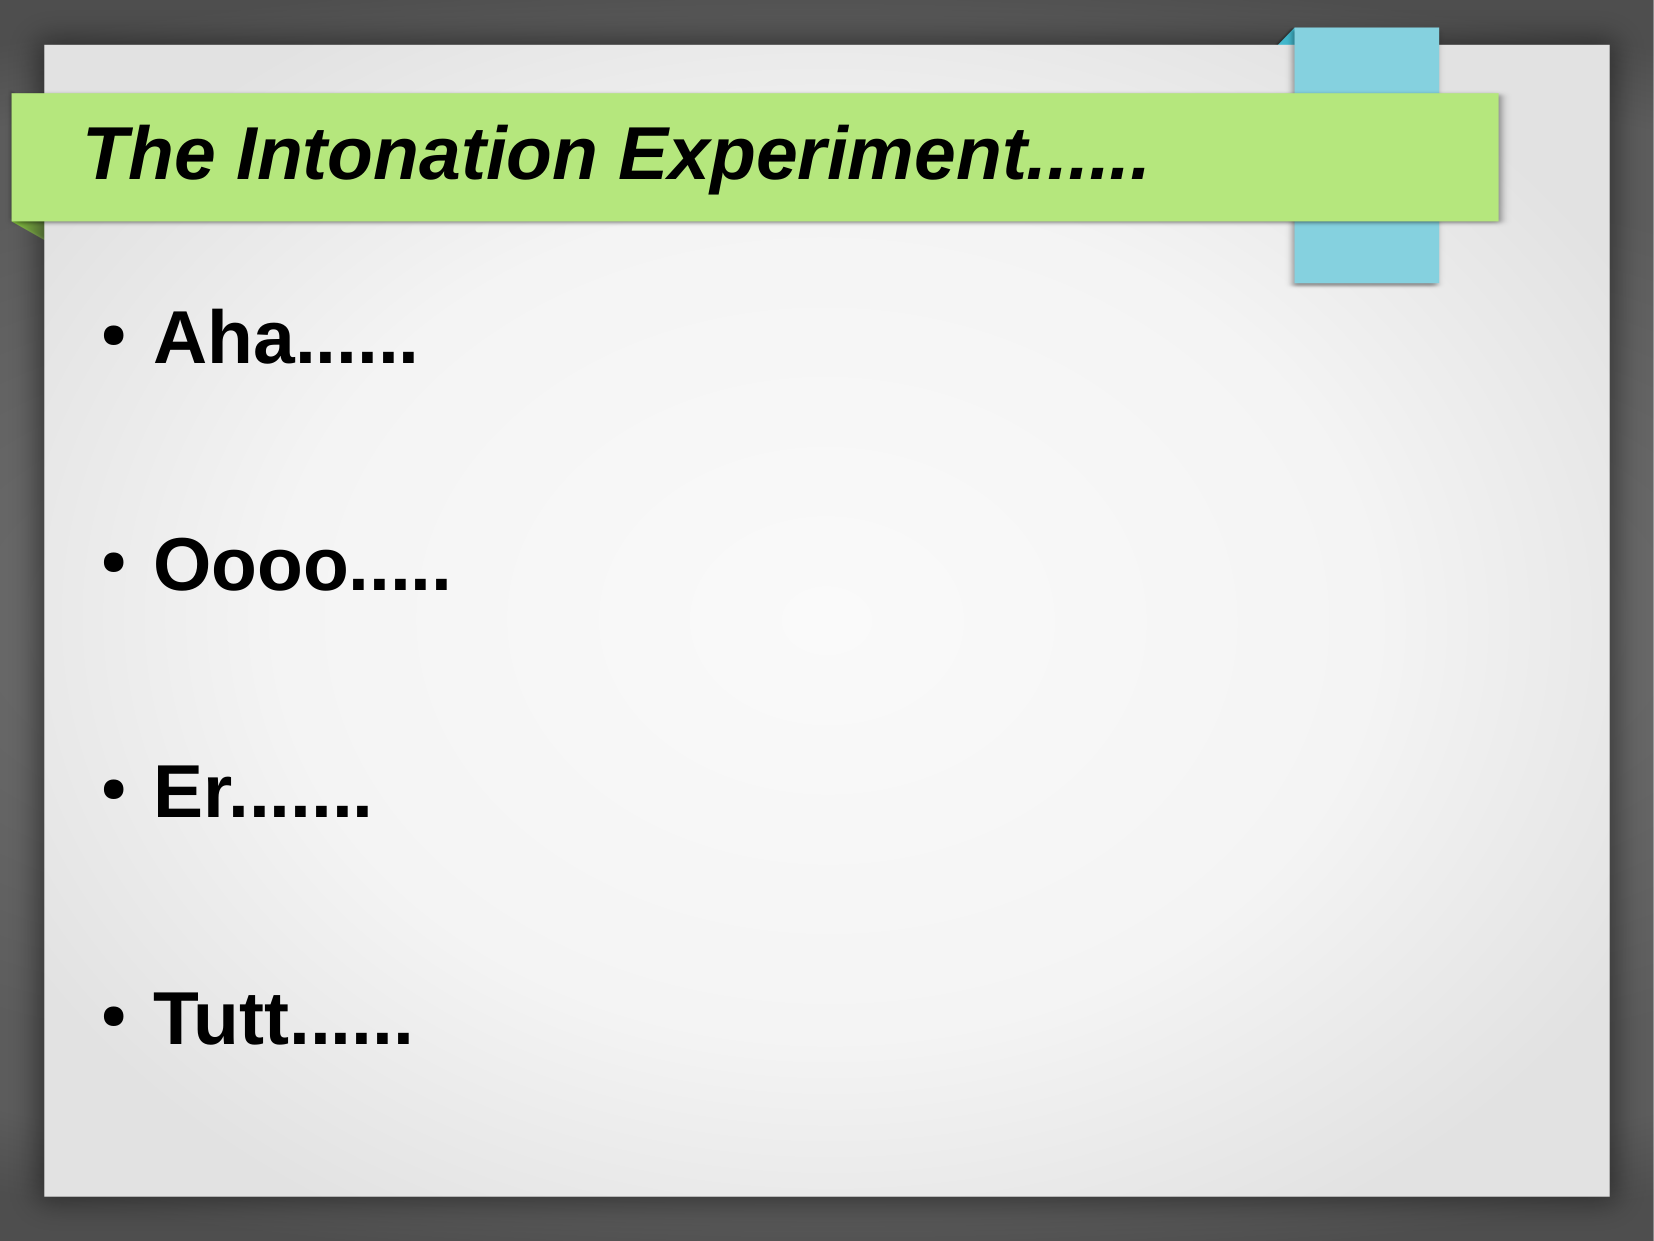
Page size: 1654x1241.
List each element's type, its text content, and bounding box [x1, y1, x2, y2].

picture [0, 0, 1654, 1241]
list Aha...... Oooo..... Er....... Tutt...... [82, 295, 1571, 1015]
title The Intonation Experiment...... [82, 94, 1264, 213]
